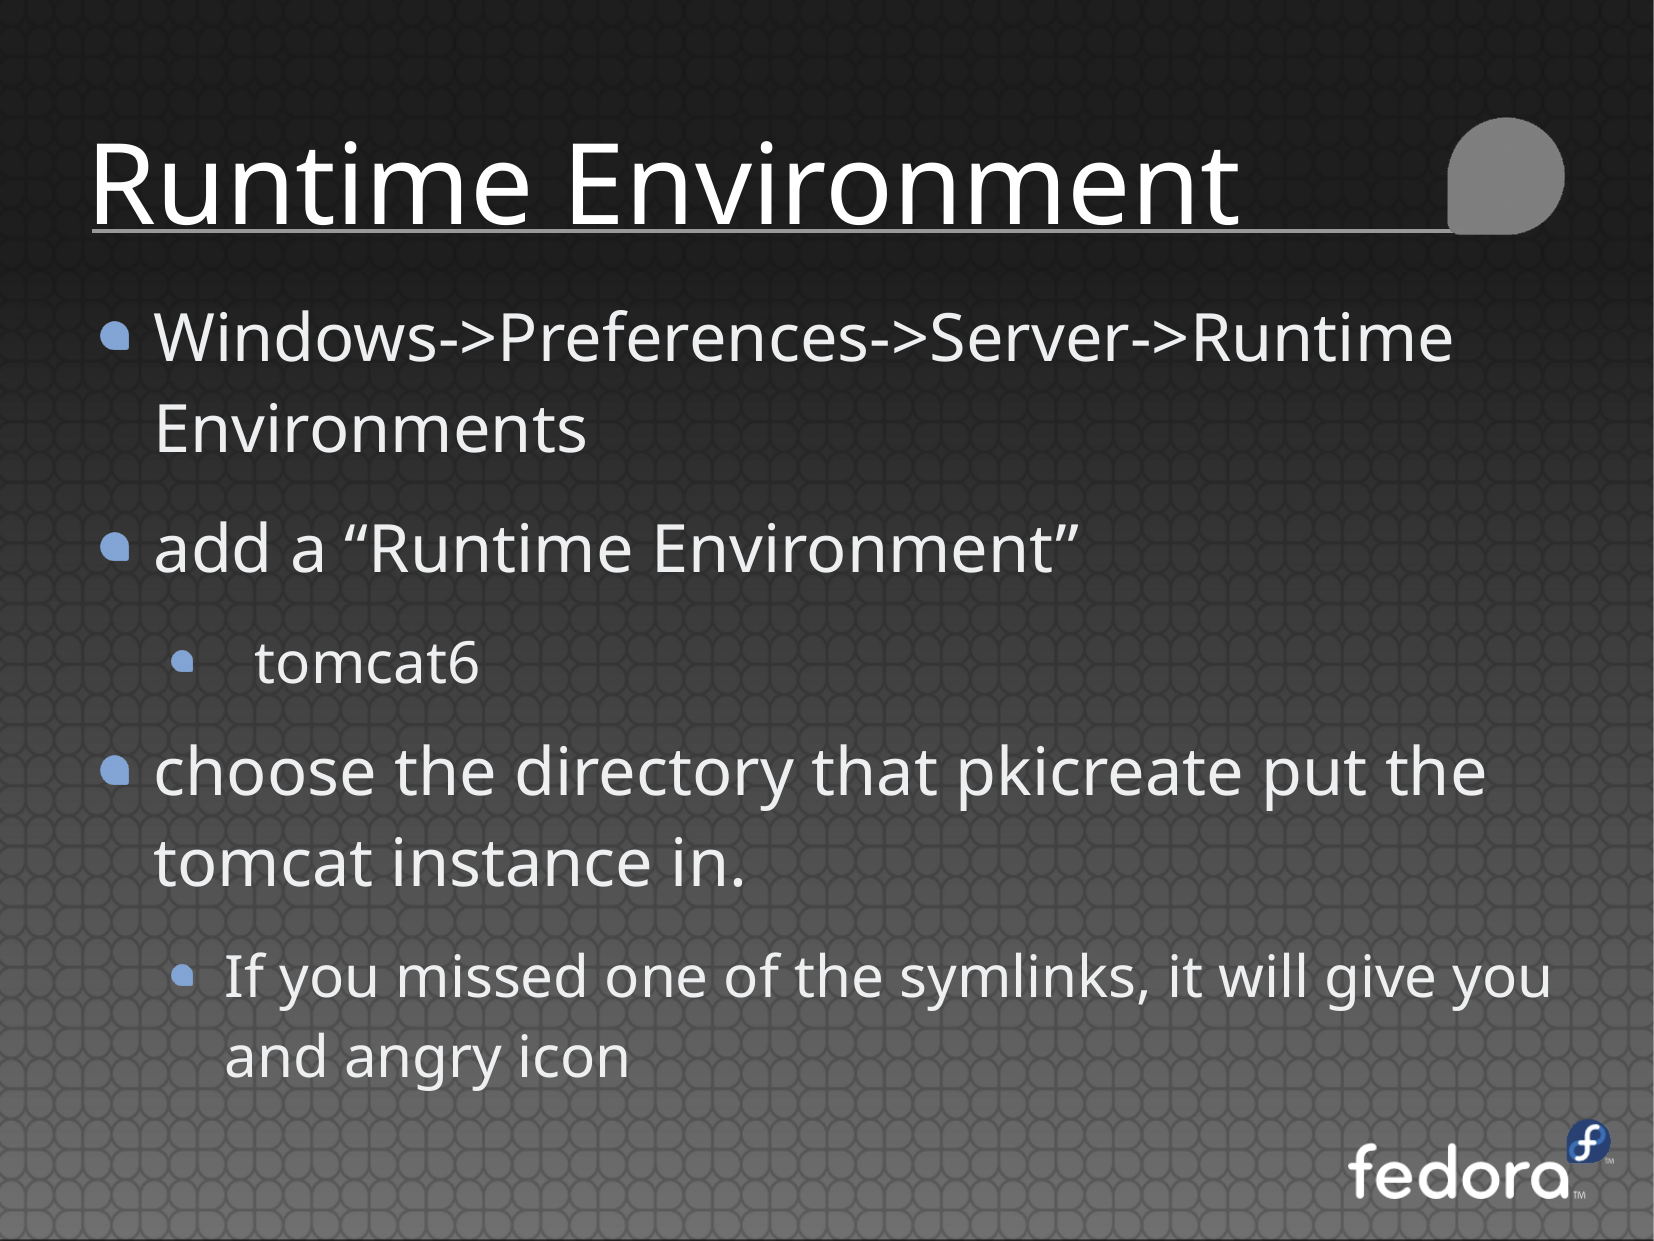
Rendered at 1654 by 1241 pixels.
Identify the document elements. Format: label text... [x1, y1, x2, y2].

title Runtime Environment [86, 112, 1576, 249]
picture [0, 0, 1654, 1241]
list Windows->Preferences->Server->Runtime Environments add a “Runtime Environment” tomcat6 choose the directory that pkicreate put the tomcat instance in. If you missed one of the symlinks, it will give you and angry icon [82, 290, 1571, 1109]
